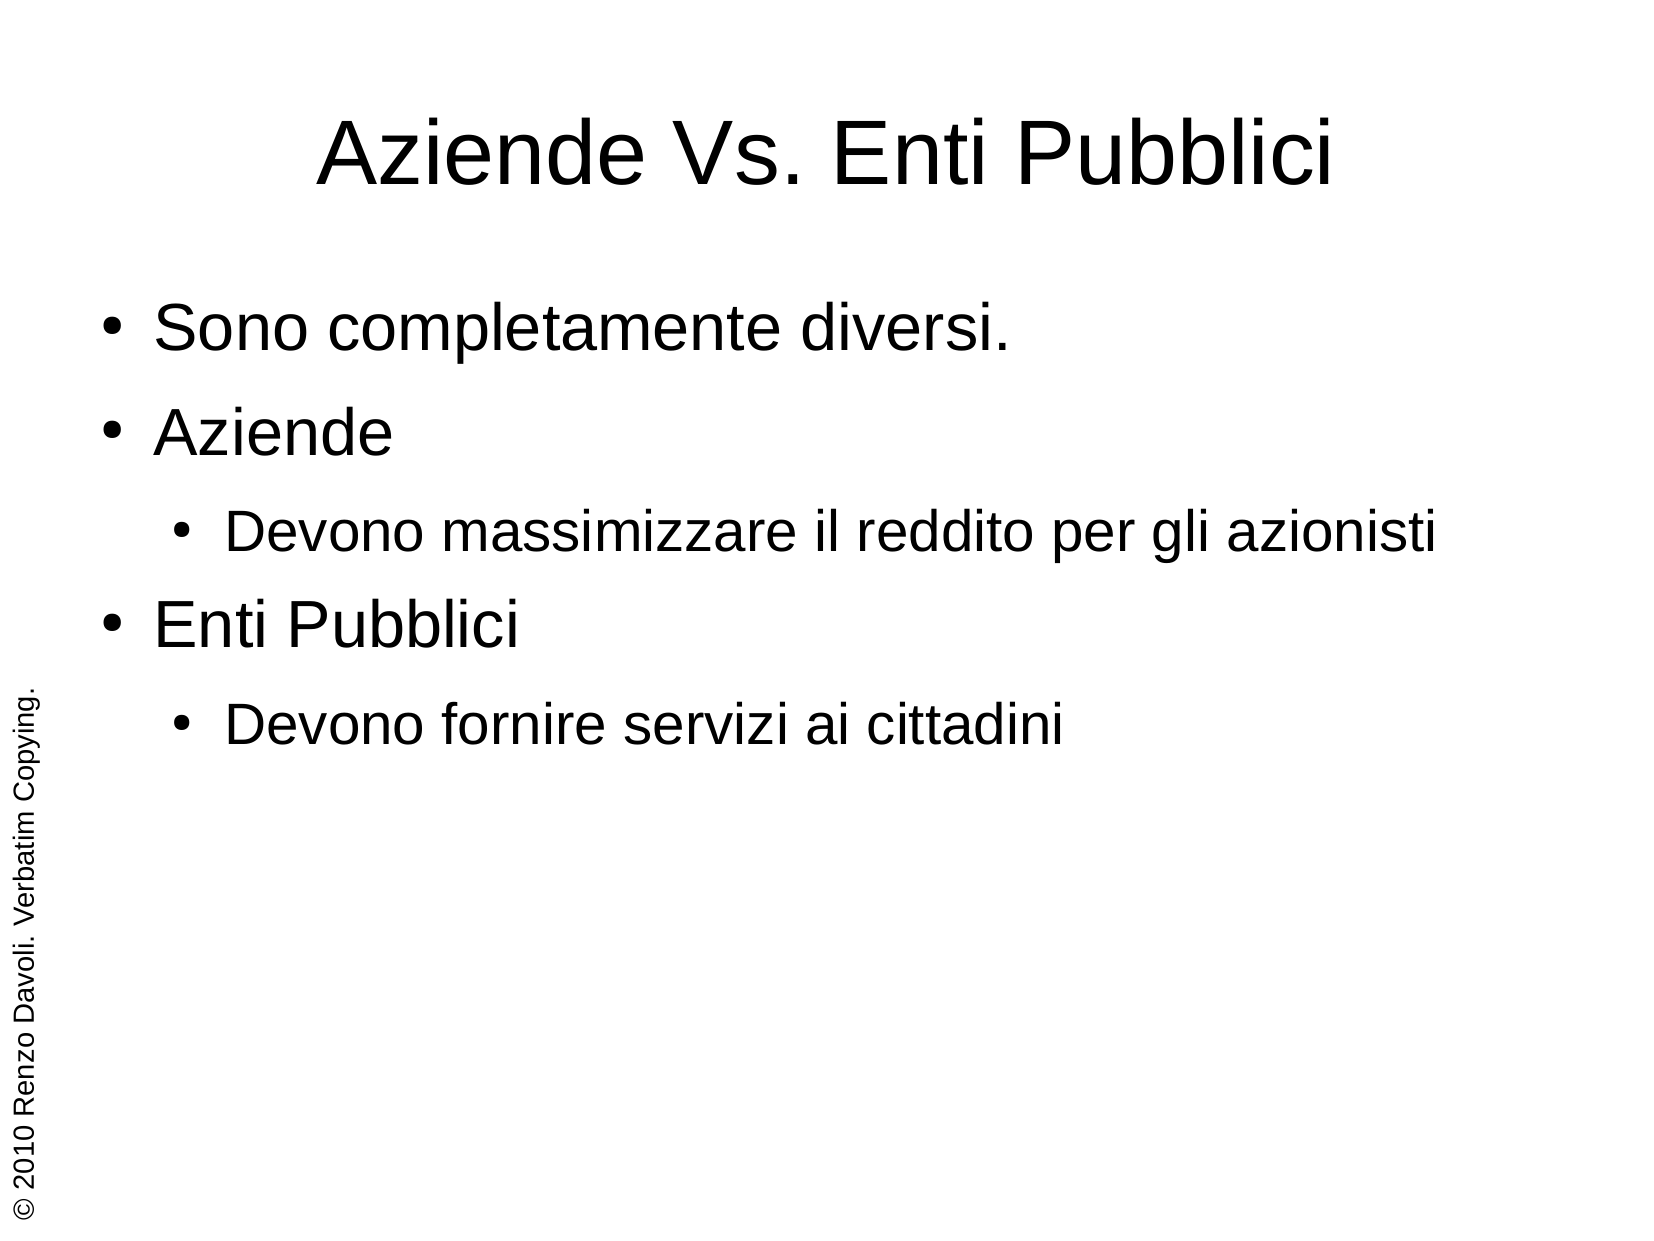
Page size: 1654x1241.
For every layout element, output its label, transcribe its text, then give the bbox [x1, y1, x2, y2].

title Aziende Vs. Enti Pubblici [82, 56, 1571, 250]
list Sono completamente diversi. Aziende Devono massimizzare il reddito per gli azionisti Enti Pubblici Devono fornire servizi ai cittadini [82, 290, 1571, 1109]
